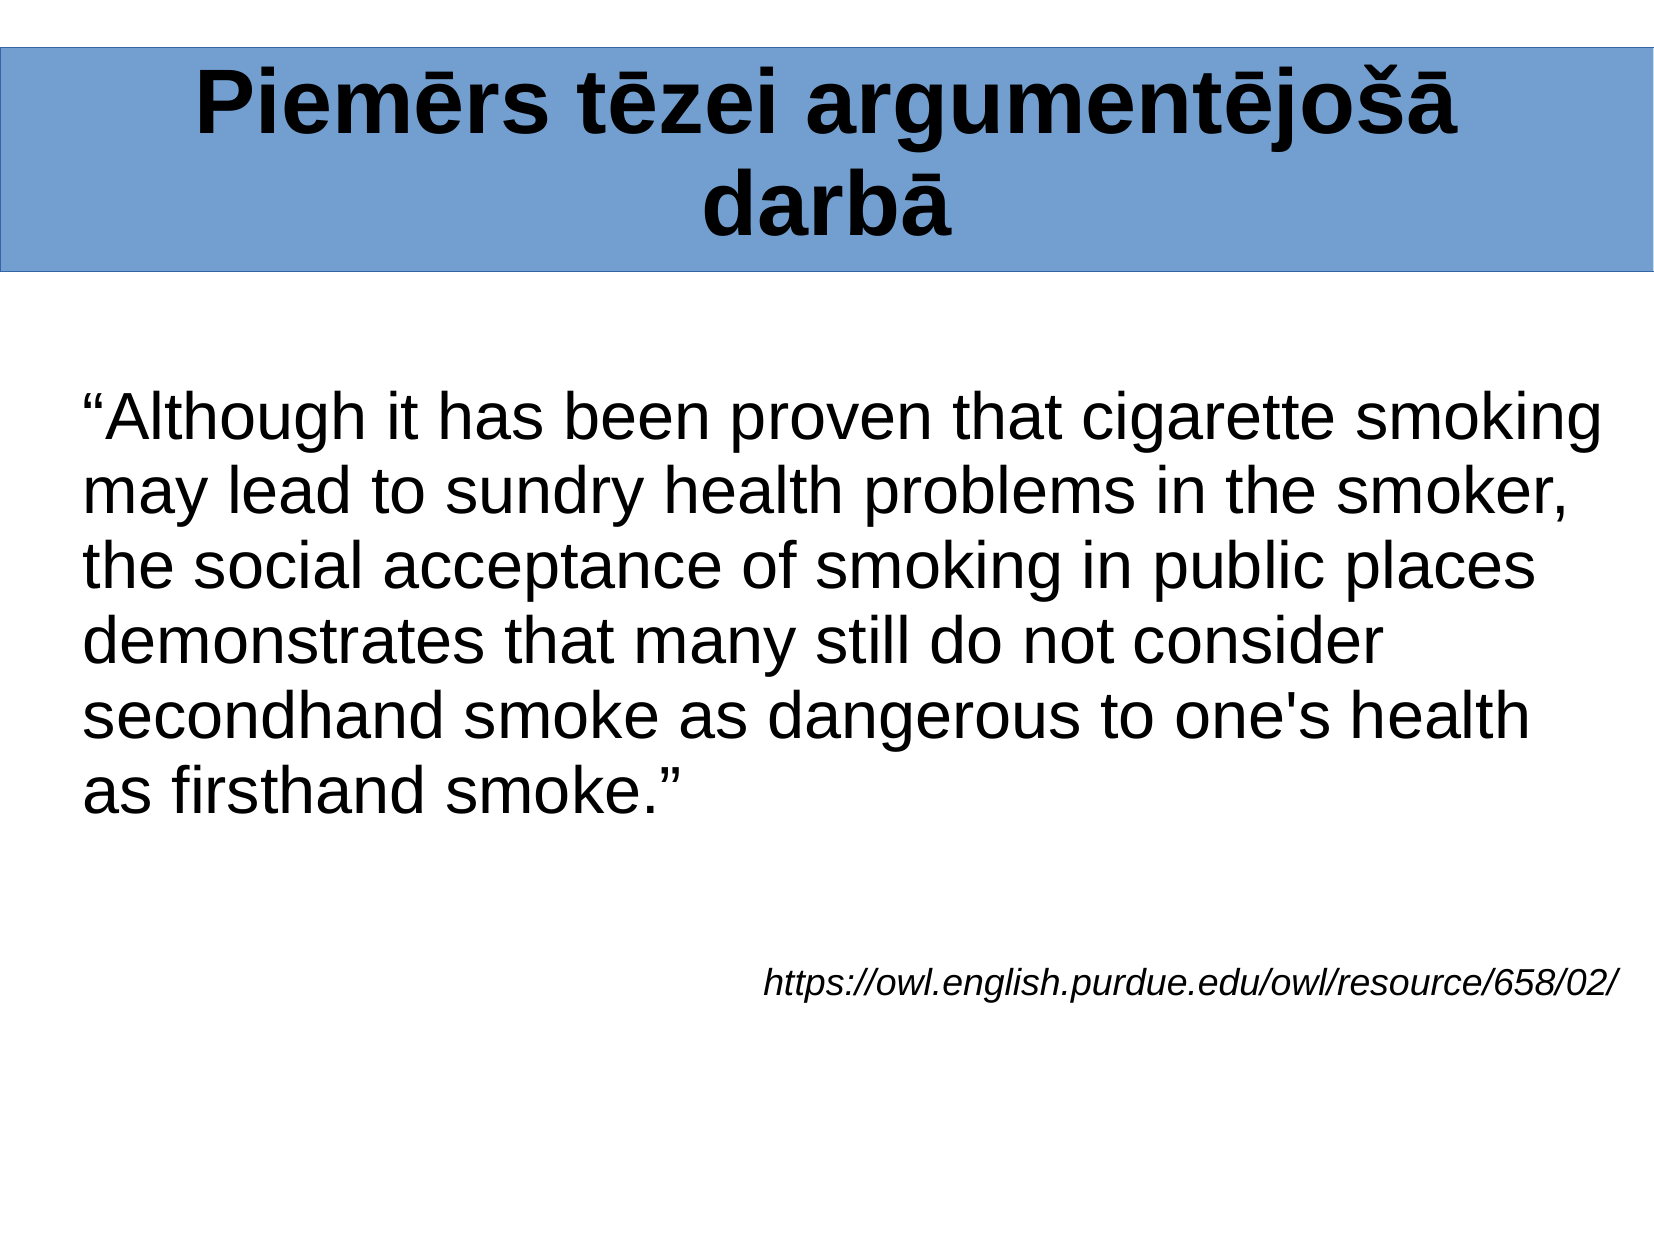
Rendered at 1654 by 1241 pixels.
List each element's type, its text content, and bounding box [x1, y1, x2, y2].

list “Although it has been proven that cigarette smoking may lead to sundry health problems in the smoker, the social acceptance of smoking in public places demonstrates that many still do not consider secondhand smoke as dangerous to one's health as firsthand smoke.” https://owl.english.purdue.edu/owl/resource/658/02/ [82, 378, 1619, 1099]
text_box [0, 47, 1654, 272]
title Piemērs tēzei argumentējošā darbā [82, 49, 1571, 257]
